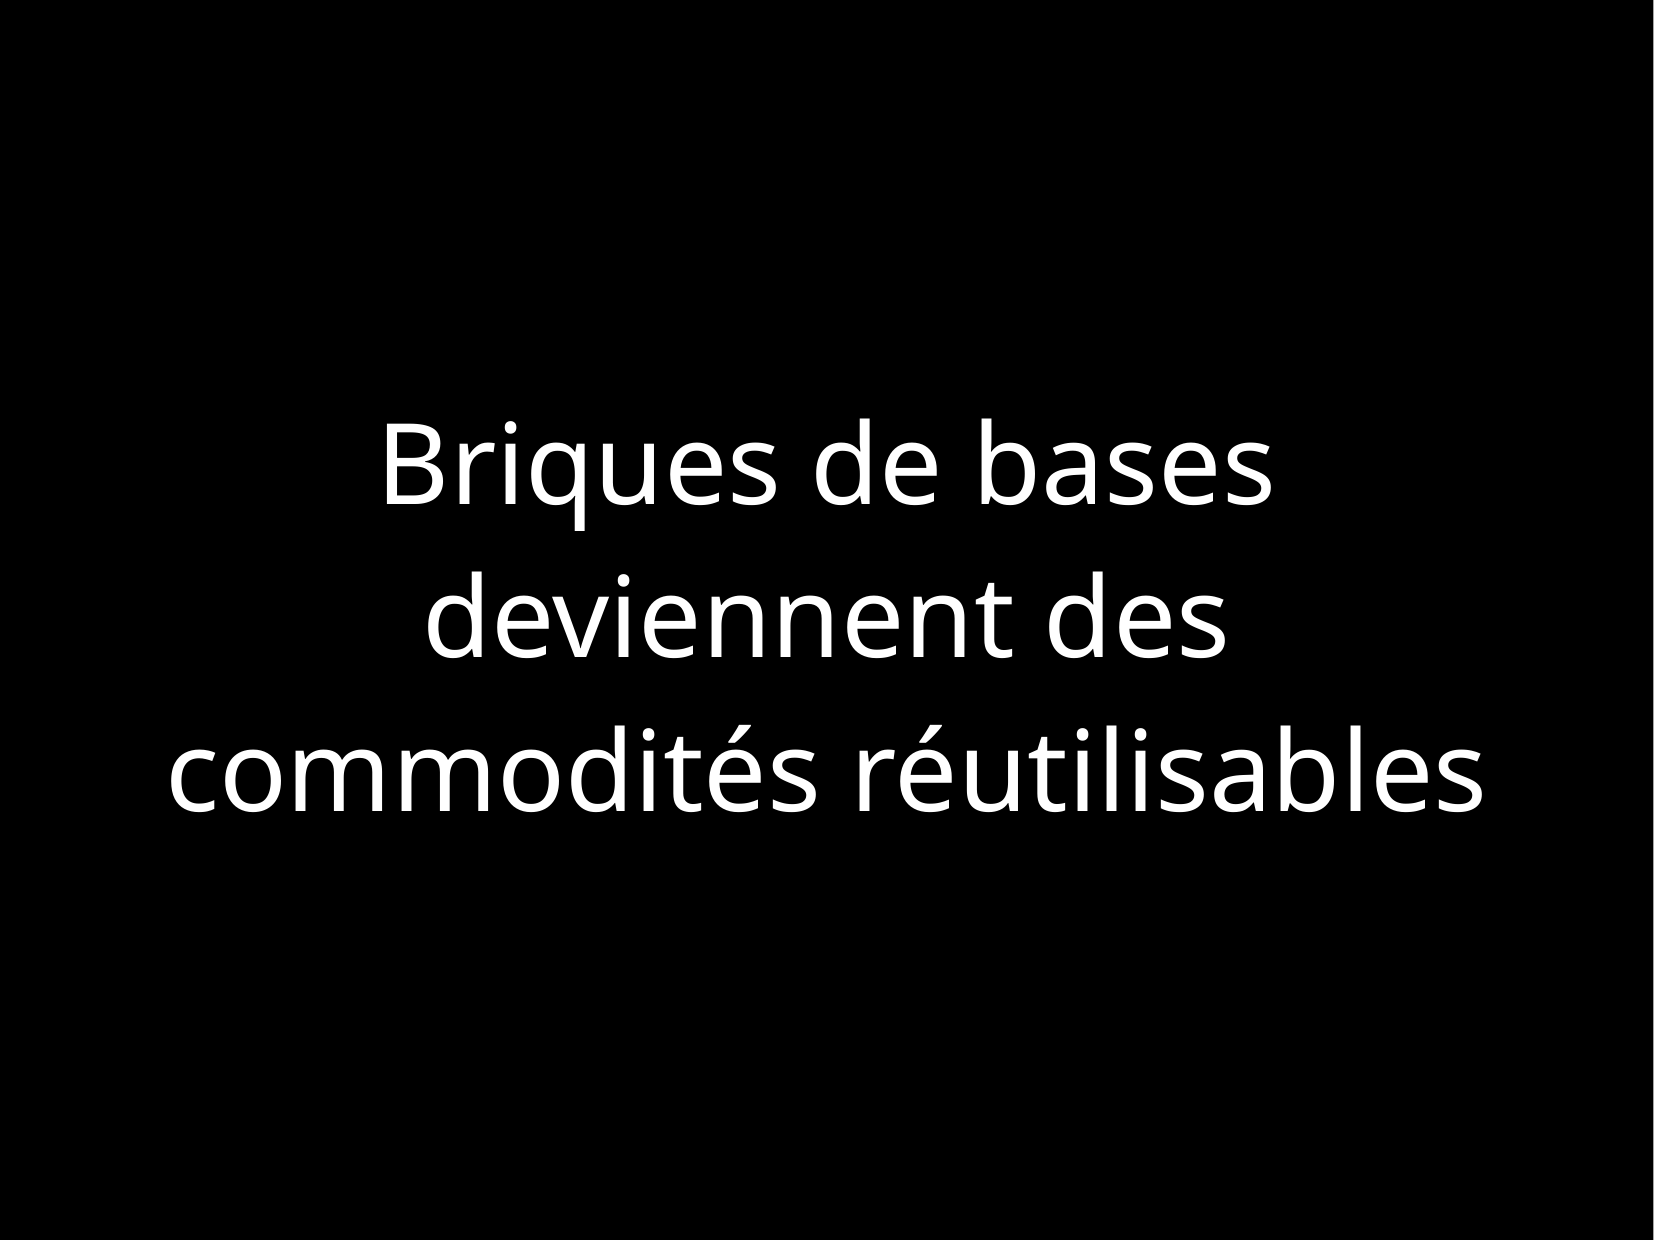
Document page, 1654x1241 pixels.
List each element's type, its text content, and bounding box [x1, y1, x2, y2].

title Briques de bases deviennent des commodités réutilisables [82, 56, 1571, 1172]
